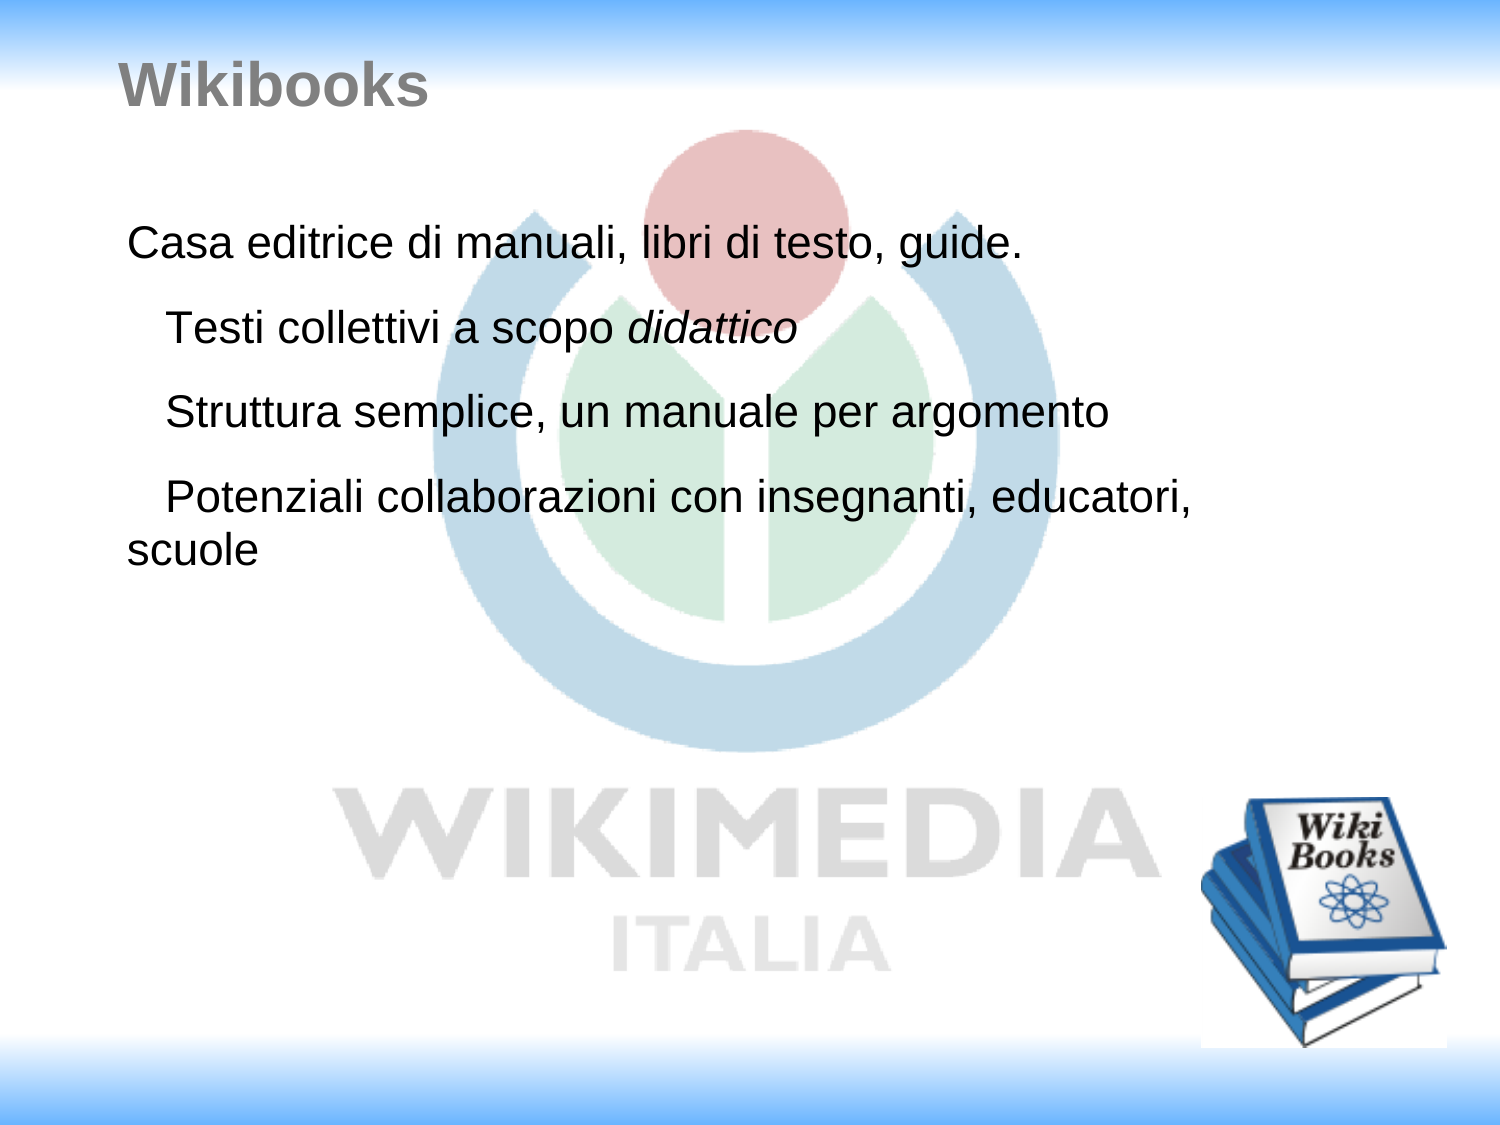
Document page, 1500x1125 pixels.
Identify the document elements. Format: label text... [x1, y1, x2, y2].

text_box Wikibooks [118, 50, 1479, 120]
text_box Casa editrice di manuali, libri di testo, guide. Testi collettivi a scopo didattico Struttura semplice, un manuale per argomento Potenziali collaborazioni con insegnanti, educatori, scuole [112, 207, 1264, 584]
picture [75, 91, 1447, 1048]
text_box [0, 0, 1500, 91]
text_box [0, 1034, 1500, 1125]
